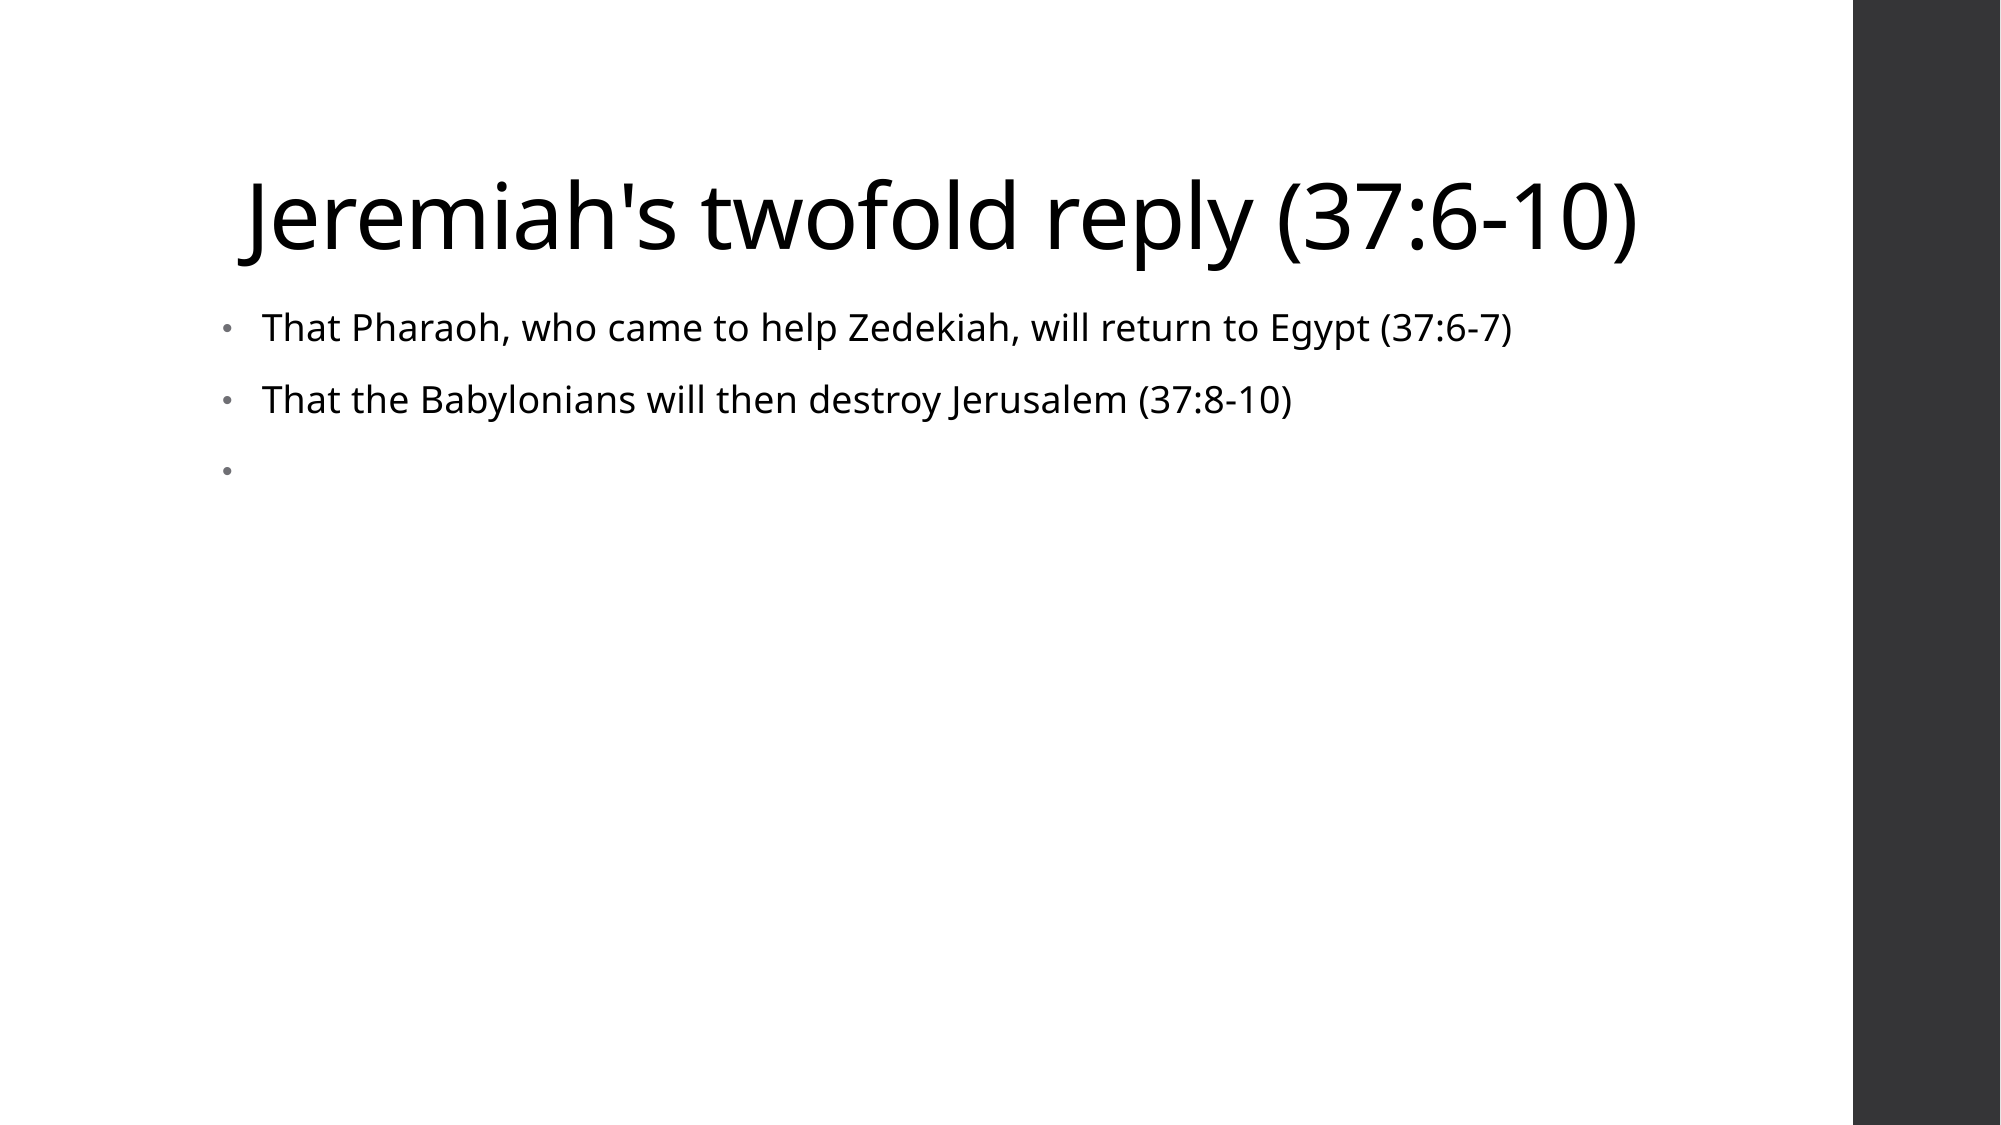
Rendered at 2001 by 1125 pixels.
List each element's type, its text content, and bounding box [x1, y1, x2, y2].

title Jeremiah's twofold reply (37:6-10) [206, 60, 1797, 278]
list That Pharaoh, who came to help Zedekiah, will return to Egypt (37:6-7) That the Babylonians will then destroy Jerusalem (37:8-10) [206, 299, 1617, 1014]
